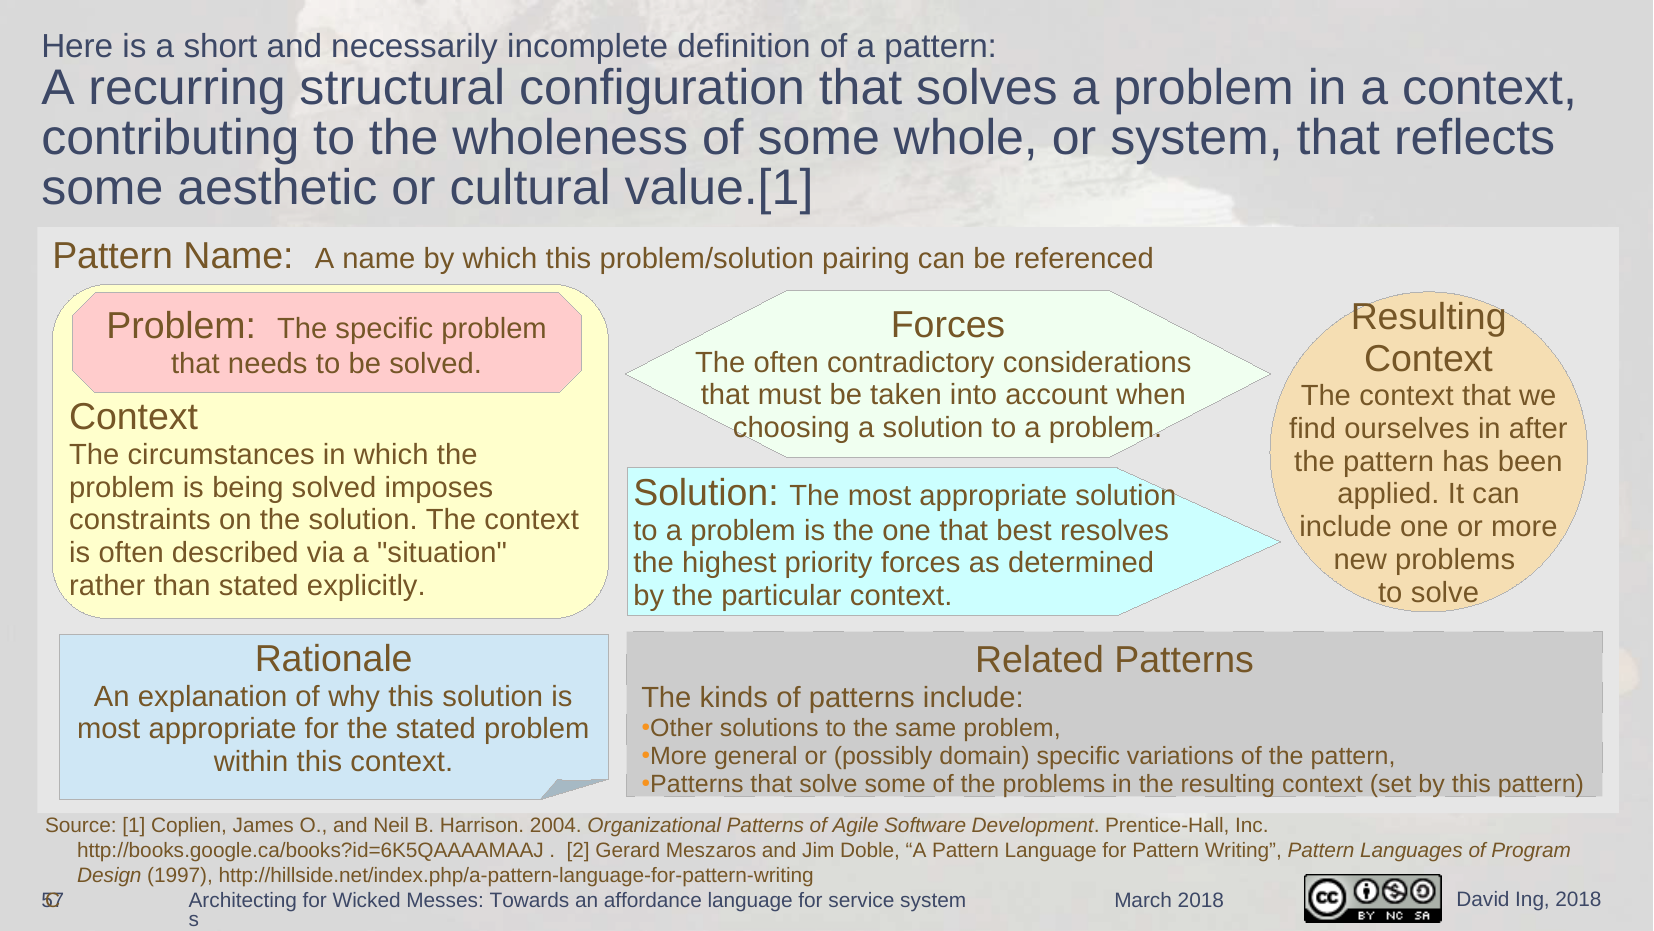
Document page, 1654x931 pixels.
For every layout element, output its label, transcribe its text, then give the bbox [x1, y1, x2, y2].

title Here is a short and necessarily incomplete definition of a pattern: A recurring structural configuration that solves a problem in a context, contributing to the wholeness of some whole, or system, that reflects some aesthetic or cultural value.[1] [41, 30, 1613, 219]
text_box Source: [1] Coplien, James O., and Neil B. Harrison. 2004. Organizational Patterns of Agile Software Development. Prentice-Hall, Inc. http://books.google.ca/books?id=6K5QAAAAMAAJ . [2] Gerard Meszaros and Jim Doble, “A Pattern Language for Pattern Writing”, Pattern Languages of Program Design (1997), http://hillside.net/index.php/a-pattern-language-for-pattern-writing C [30, 803, 1618, 910]
text_box Solving for the optimal Problem solution involves analysis, research employing quantitative methods seeking optimal outcomes. Unfortunately, as conditions change, problems frequently do not remain solved or resolved but reappear, and usually in more complex forms. Furthermore, every solution and resolution generates new problems, ones that tend to be more complex than the ones solved or resolved. [0, 0, 1653, 931]
text_box Forces The often contradictory considerations that must be taken into account when choosing a solution to a problem. [625, 290, 1271, 458]
text_box Context The circumstances in which the problem is being solved imposes constraints on the solution. The context is often described via a "situation" rather than stated explicitly. [52, 284, 609, 619]
picture [1304, 910, 1442, 923]
text_box Rationale An explanation of why this solution is most appropriate for the stated problem within this context. [59, 634, 609, 800]
text_box Solution: The most appropriate solution to a problem is the one that best resolves the highest priority forces as determined by the particular context. [627, 467, 1281, 616]
text_box Related Patterns The kinds of patterns include: Other solutions to the same problem, More general or (possibly domain) specific variations of the pattern, Patterns that solve some of the problems in the resulting context (set by this pattern) [626, 631, 1603, 797]
text_box Pattern Name: A name by which this problem/solution pairing can be referenced [37, 227, 1619, 814]
text_box Resulting Context The context that we find ourselves in after the pattern has been applied. It can include one or more new problems to solve [1269, 291, 1588, 612]
text_box Problem: The specific problem that needs to be solved. [72, 292, 582, 393]
